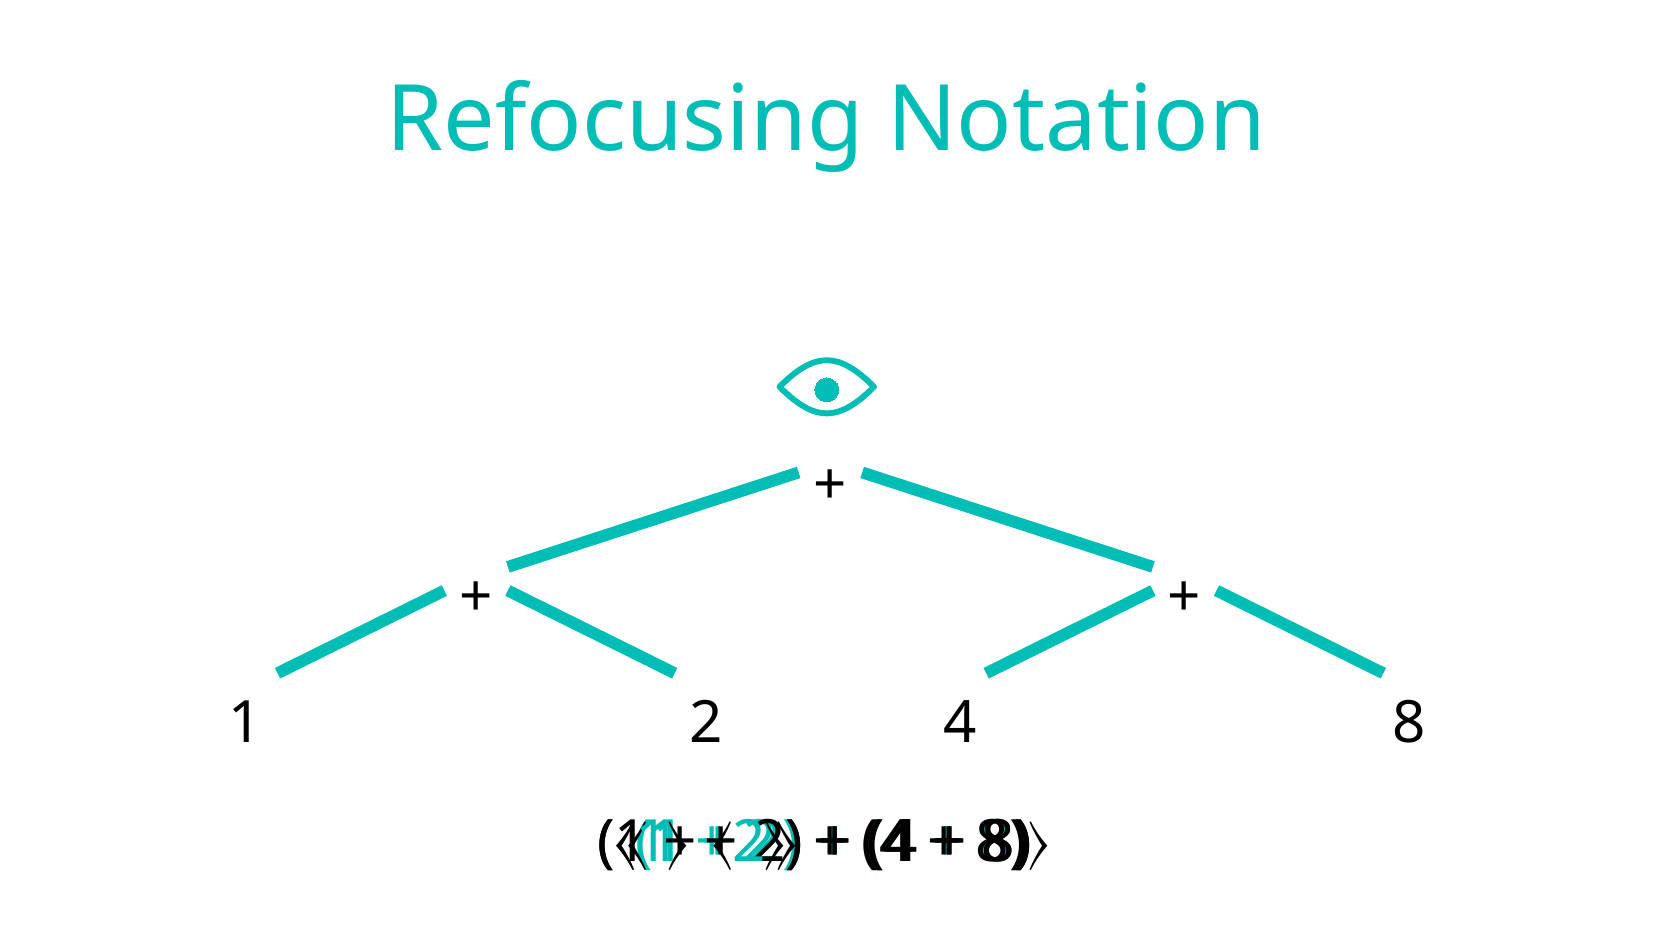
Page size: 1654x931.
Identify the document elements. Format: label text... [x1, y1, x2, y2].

text_box 8 [1377, 673, 1441, 747]
text_box [814, 377, 839, 402]
text_box 1 [214, 673, 278, 747]
text_box + [1152, 546, 1217, 621]
text_box 4 [928, 673, 993, 747]
text_box + [798, 434, 863, 508]
title Refocusing Notation [82, 37, 1571, 193]
text_box (1 + 〈2〉) + (4 + 8) [582, 791, 1241, 865]
text_box + [444, 546, 508, 621]
text_box 2 [674, 673, 739, 747]
